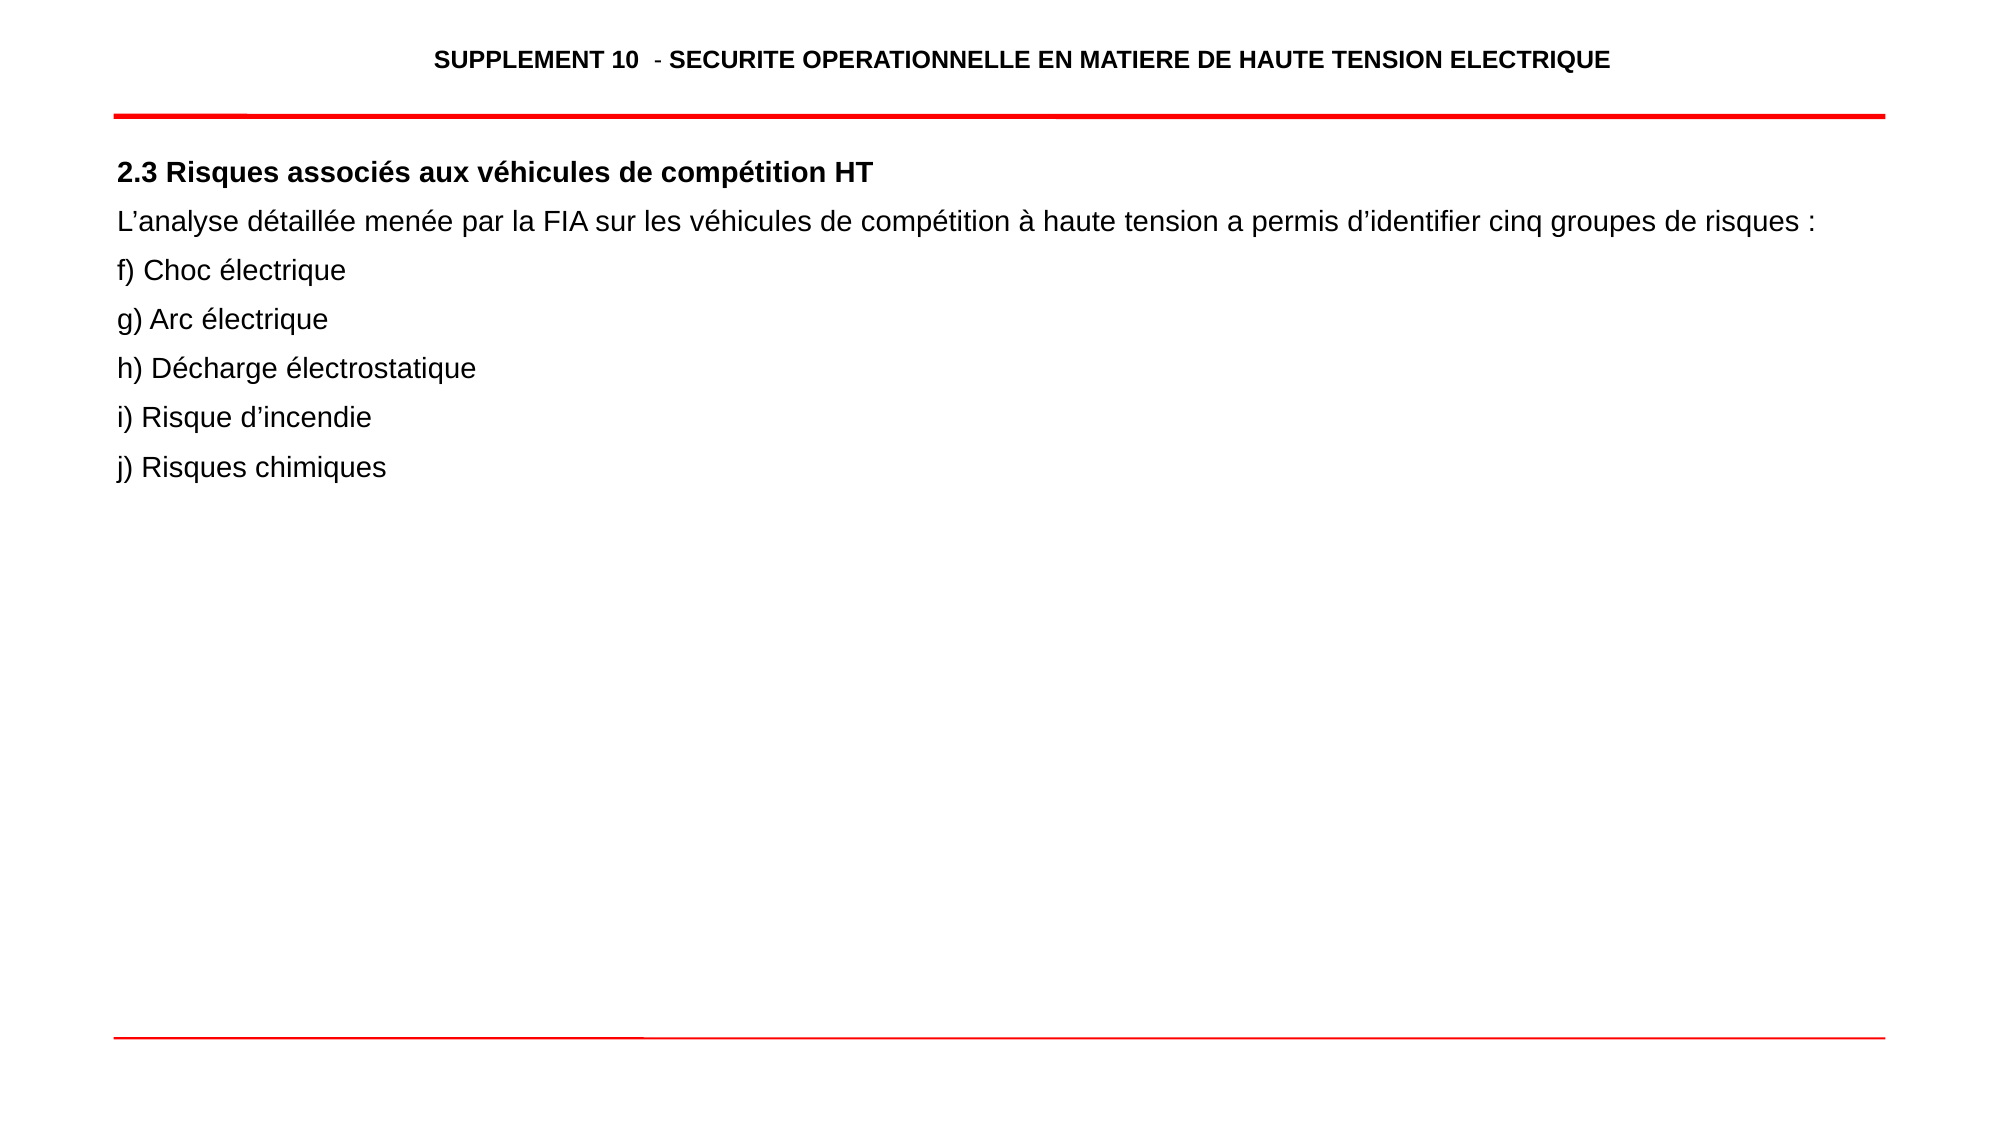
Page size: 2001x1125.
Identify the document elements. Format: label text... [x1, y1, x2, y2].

text_box 2.3 Risques associés aux véhicules de compétition HT L’analyse détaillée menée par la FIA sur les véhicules de compétition à haute tension a permis d’identifier cinq groupes de risques : f) Choc électrique g) Arc électrique h) Décharge électrostatique i) Risque d’incendie j) Risques chimiques [102, 132, 1875, 491]
text_box SUPPLEMENT 10 - SECURITE OPERATIONNELLE EN MATIERE DE HAUTE TENSION ELECTRIQUE [173, 38, 1895, 82]
